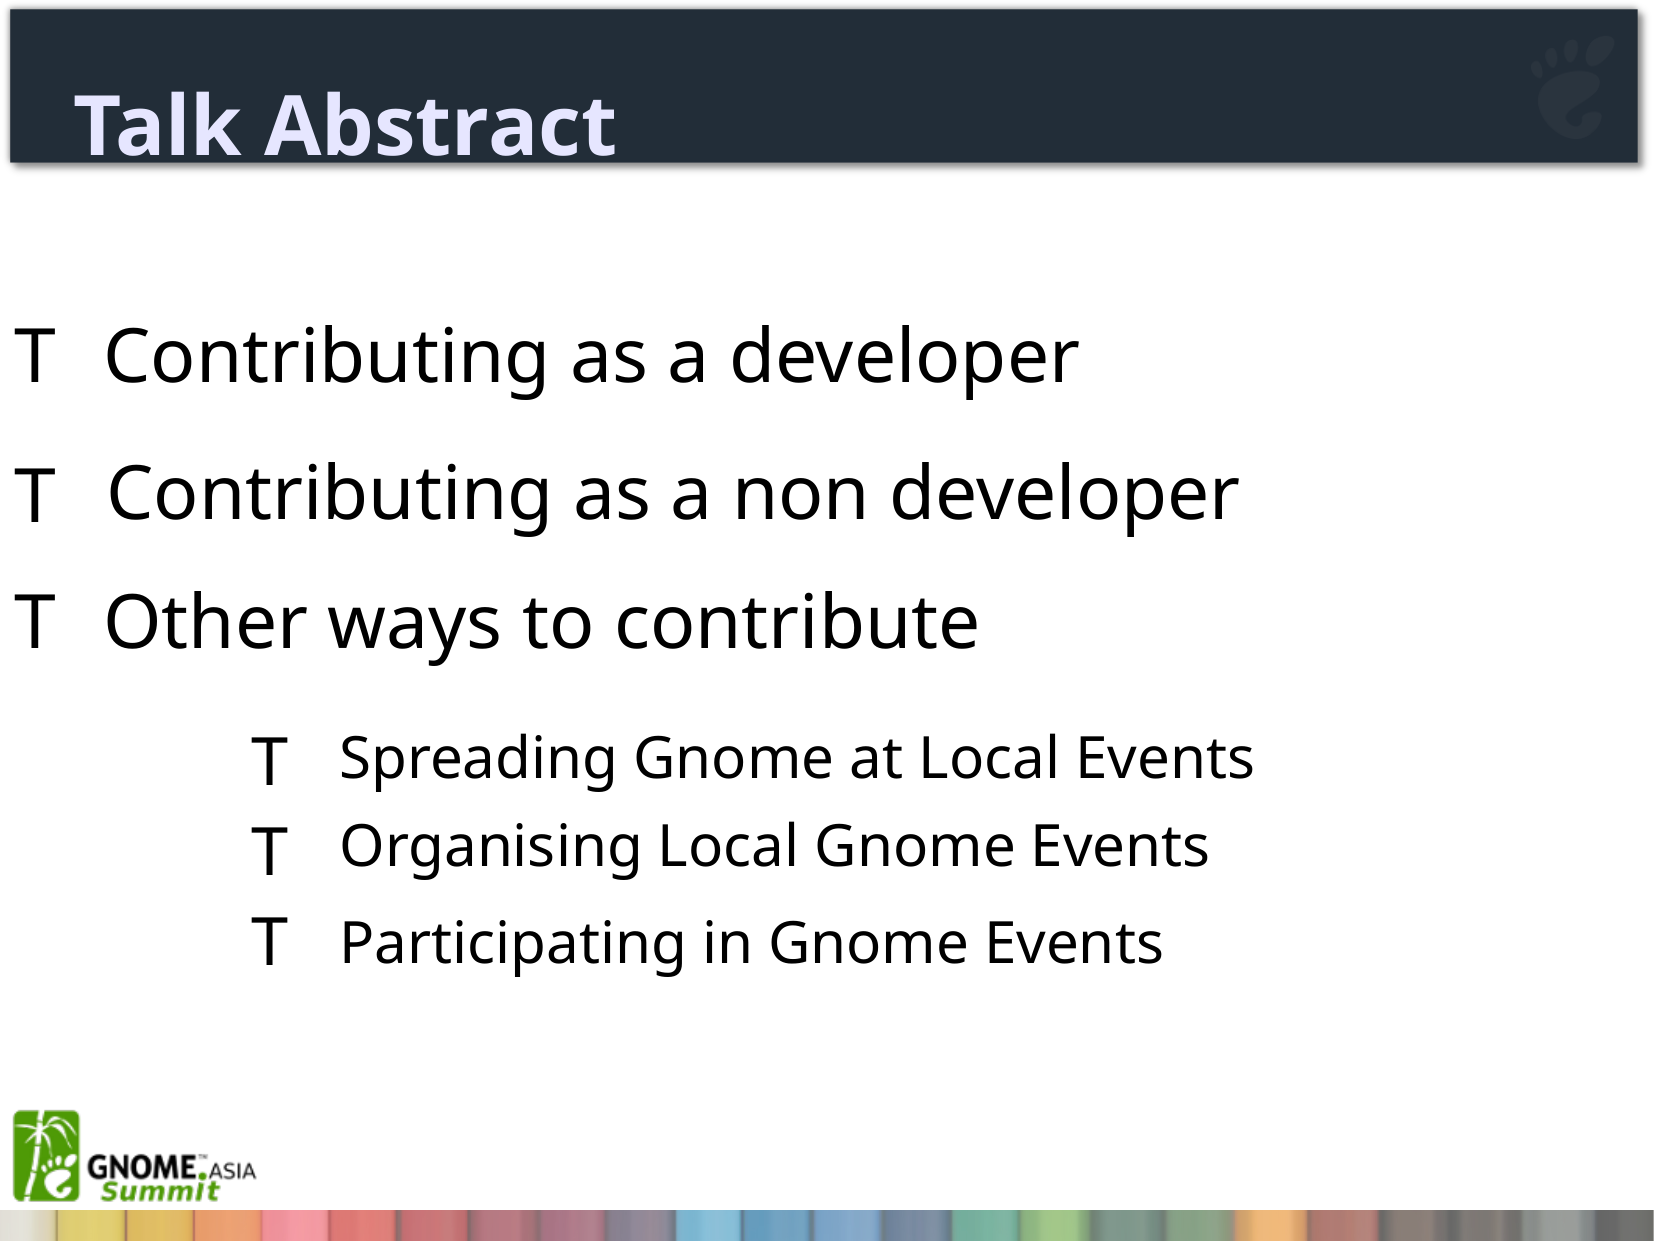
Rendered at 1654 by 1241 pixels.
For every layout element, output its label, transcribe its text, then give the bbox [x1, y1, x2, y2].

text_box T [0, 435, 81, 527]
text_box Participating in Gnome Events [324, 894, 1194, 975]
text_box Contributing as a non developer [91, 432, 1565, 532]
picture [0, 0, 1654, 179]
text_box T [0, 295, 89, 387]
text_box Other ways to contribute [88, 561, 1241, 661]
text_box Talk Abstract [59, 59, 621, 168]
text_box T [236, 797, 296, 886]
text_box T [236, 886, 312, 975]
text_box T [236, 706, 318, 798]
text_box Spreading Gnome at Local Events [324, 708, 1304, 798]
text_box T [0, 561, 81, 652]
text_box Organising Local Gnome Events [324, 797, 1270, 878]
text_box Contributing as a developer [88, 295, 1069, 395]
picture [0, 1101, 1654, 1241]
